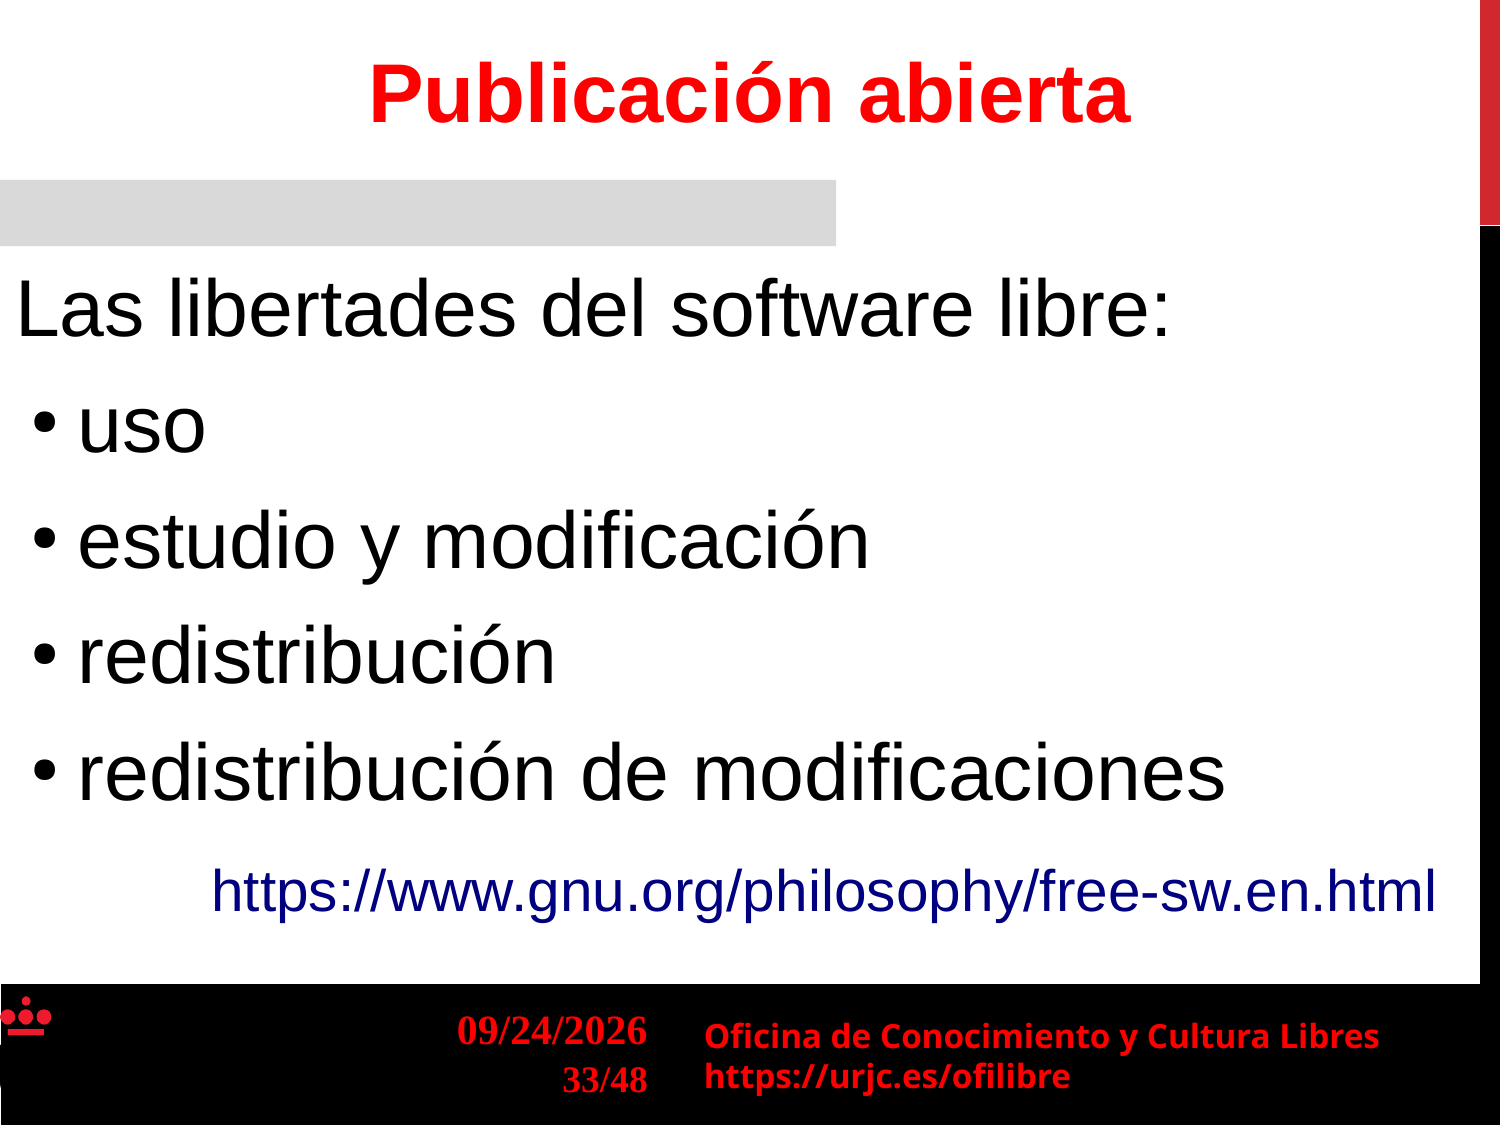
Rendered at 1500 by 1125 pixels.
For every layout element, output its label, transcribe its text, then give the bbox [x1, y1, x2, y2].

list Las libertades del software libre: uso estudio y modificación redistribución redistribución de modificaciones https://www.gnu.org/philosophy/free-sw.en.html [15, 263, 1441, 931]
title Publicación abierta [75, 15, 1425, 172]
